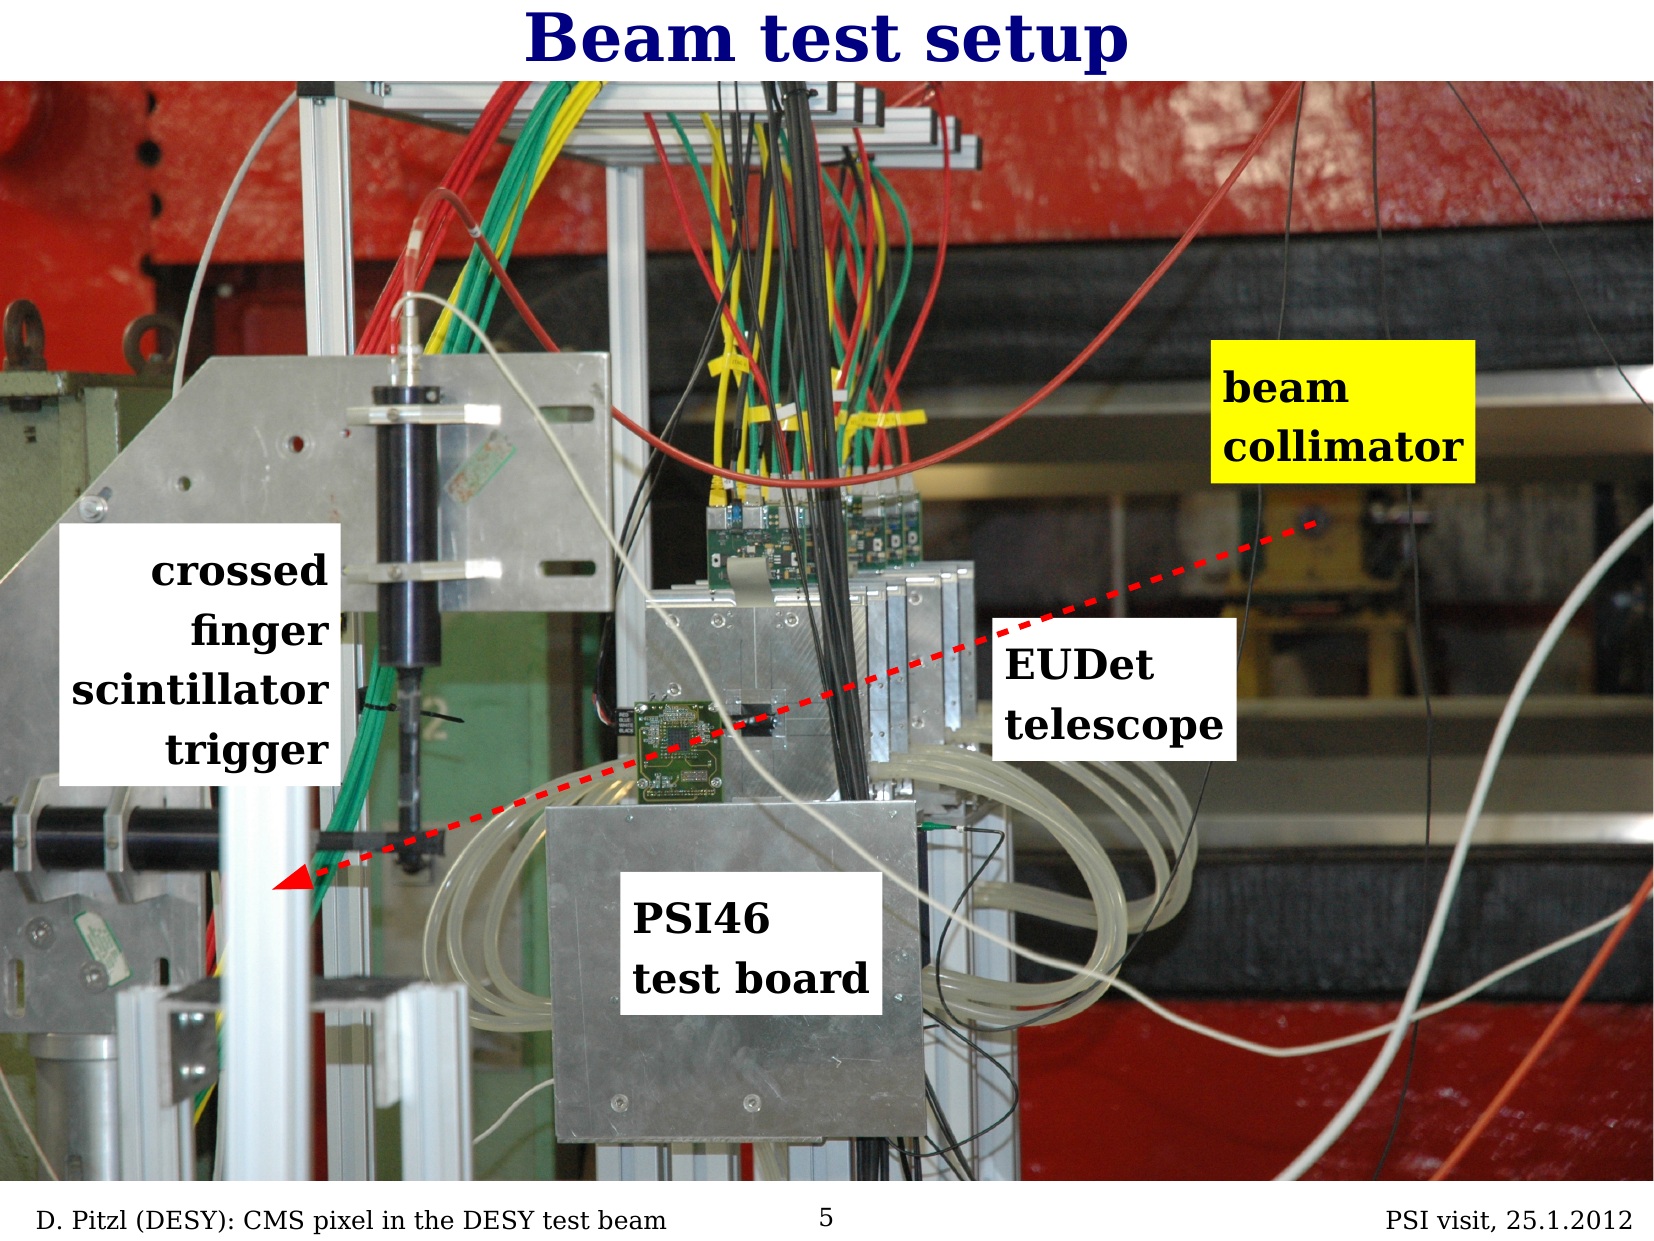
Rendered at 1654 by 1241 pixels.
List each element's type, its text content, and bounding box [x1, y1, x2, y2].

text_box beam collimator [1210, 340, 1476, 473]
picture [0, 81, 1654, 1181]
text_box crossed finger scintillator trigger [59, 523, 341, 776]
title Beam test setup [121, 0, 1534, 78]
text_box EUDet telescope [992, 617, 1237, 751]
text_box PSI46 test board [620, 871, 883, 1005]
